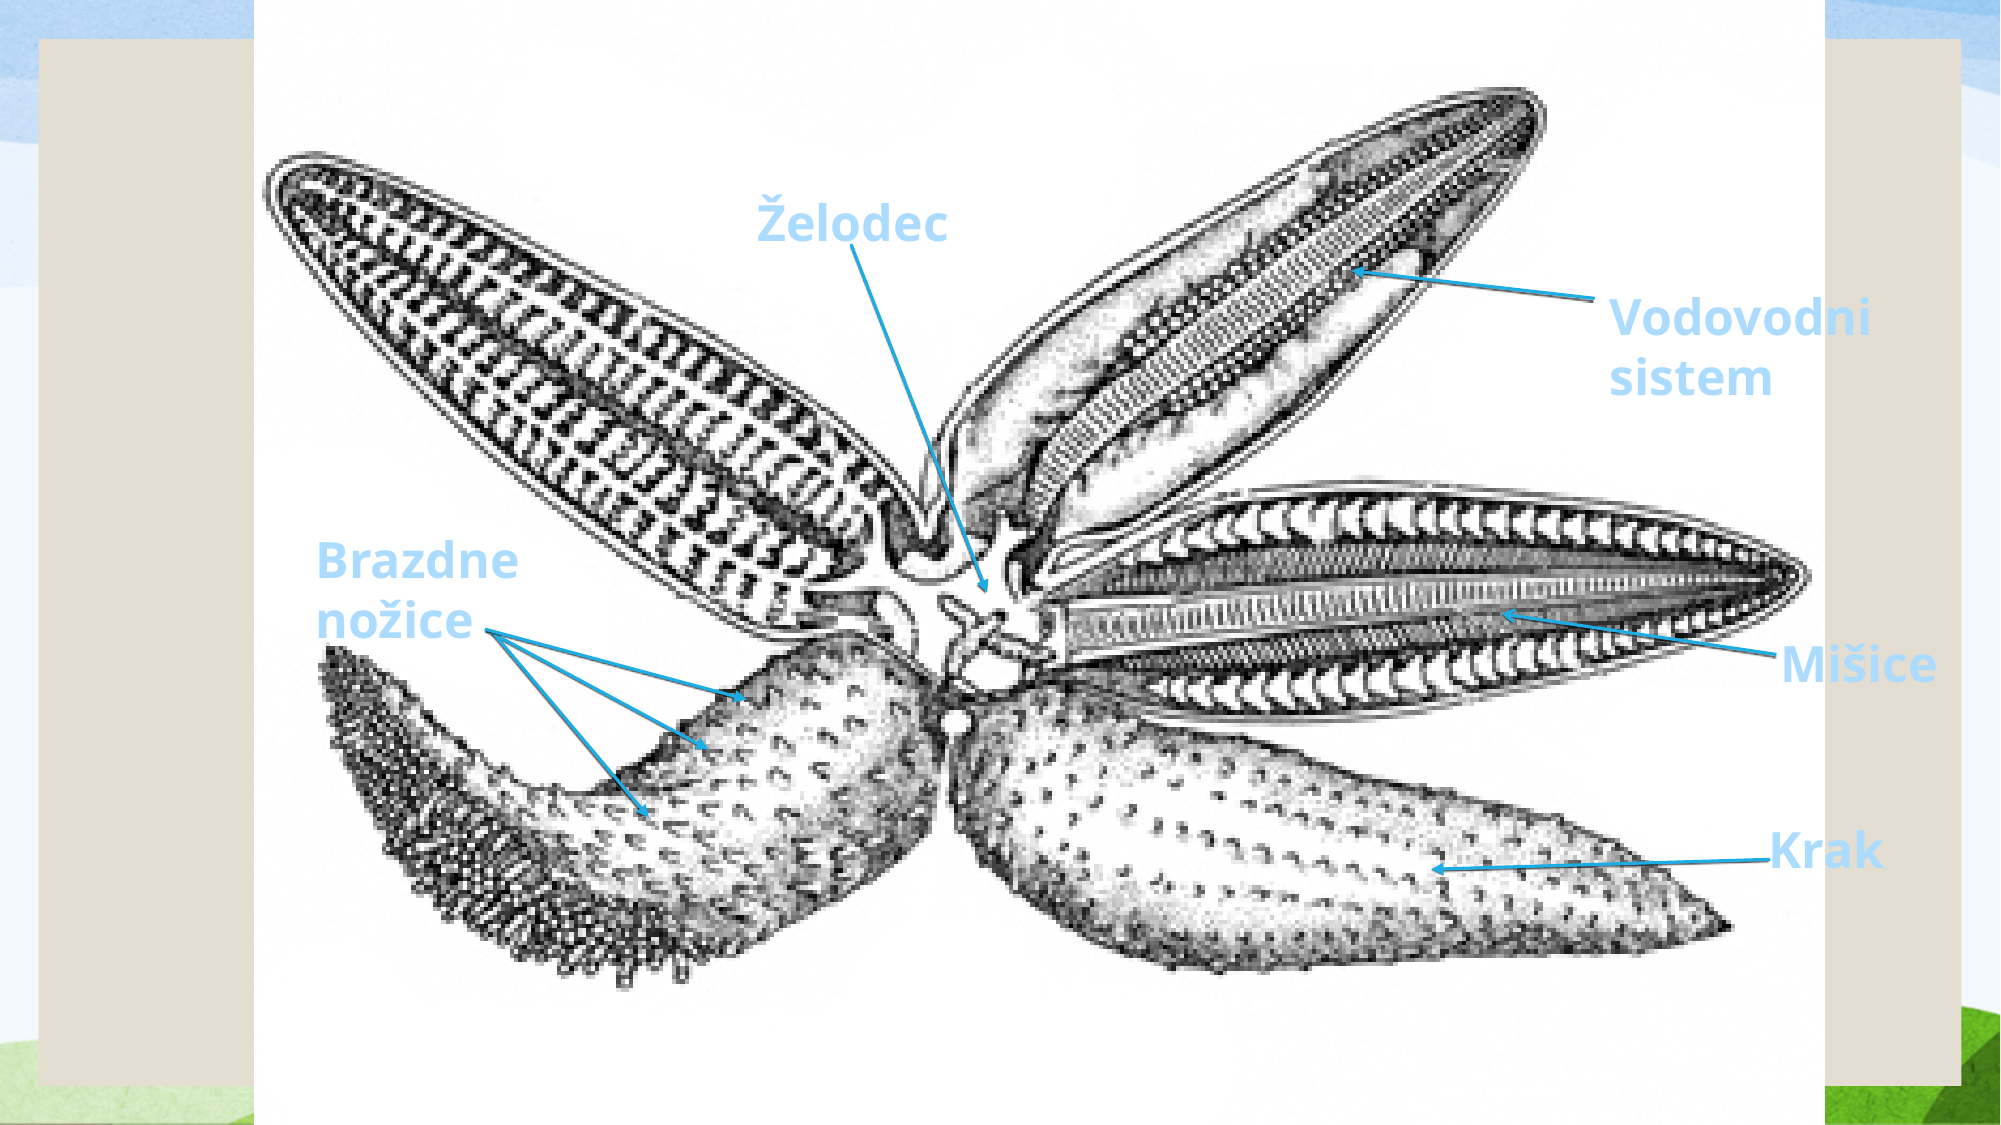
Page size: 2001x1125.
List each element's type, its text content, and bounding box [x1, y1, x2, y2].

text_box Brazdne nožice [300, 521, 615, 657]
text_box Mišice [1765, 624, 2000, 700]
text_box Želodec [742, 183, 1075, 259]
picture [0, 0, 2001, 1125]
text_box Vodovodni sistem [1594, 278, 1966, 414]
text_box Krak [1753, 811, 1972, 886]
